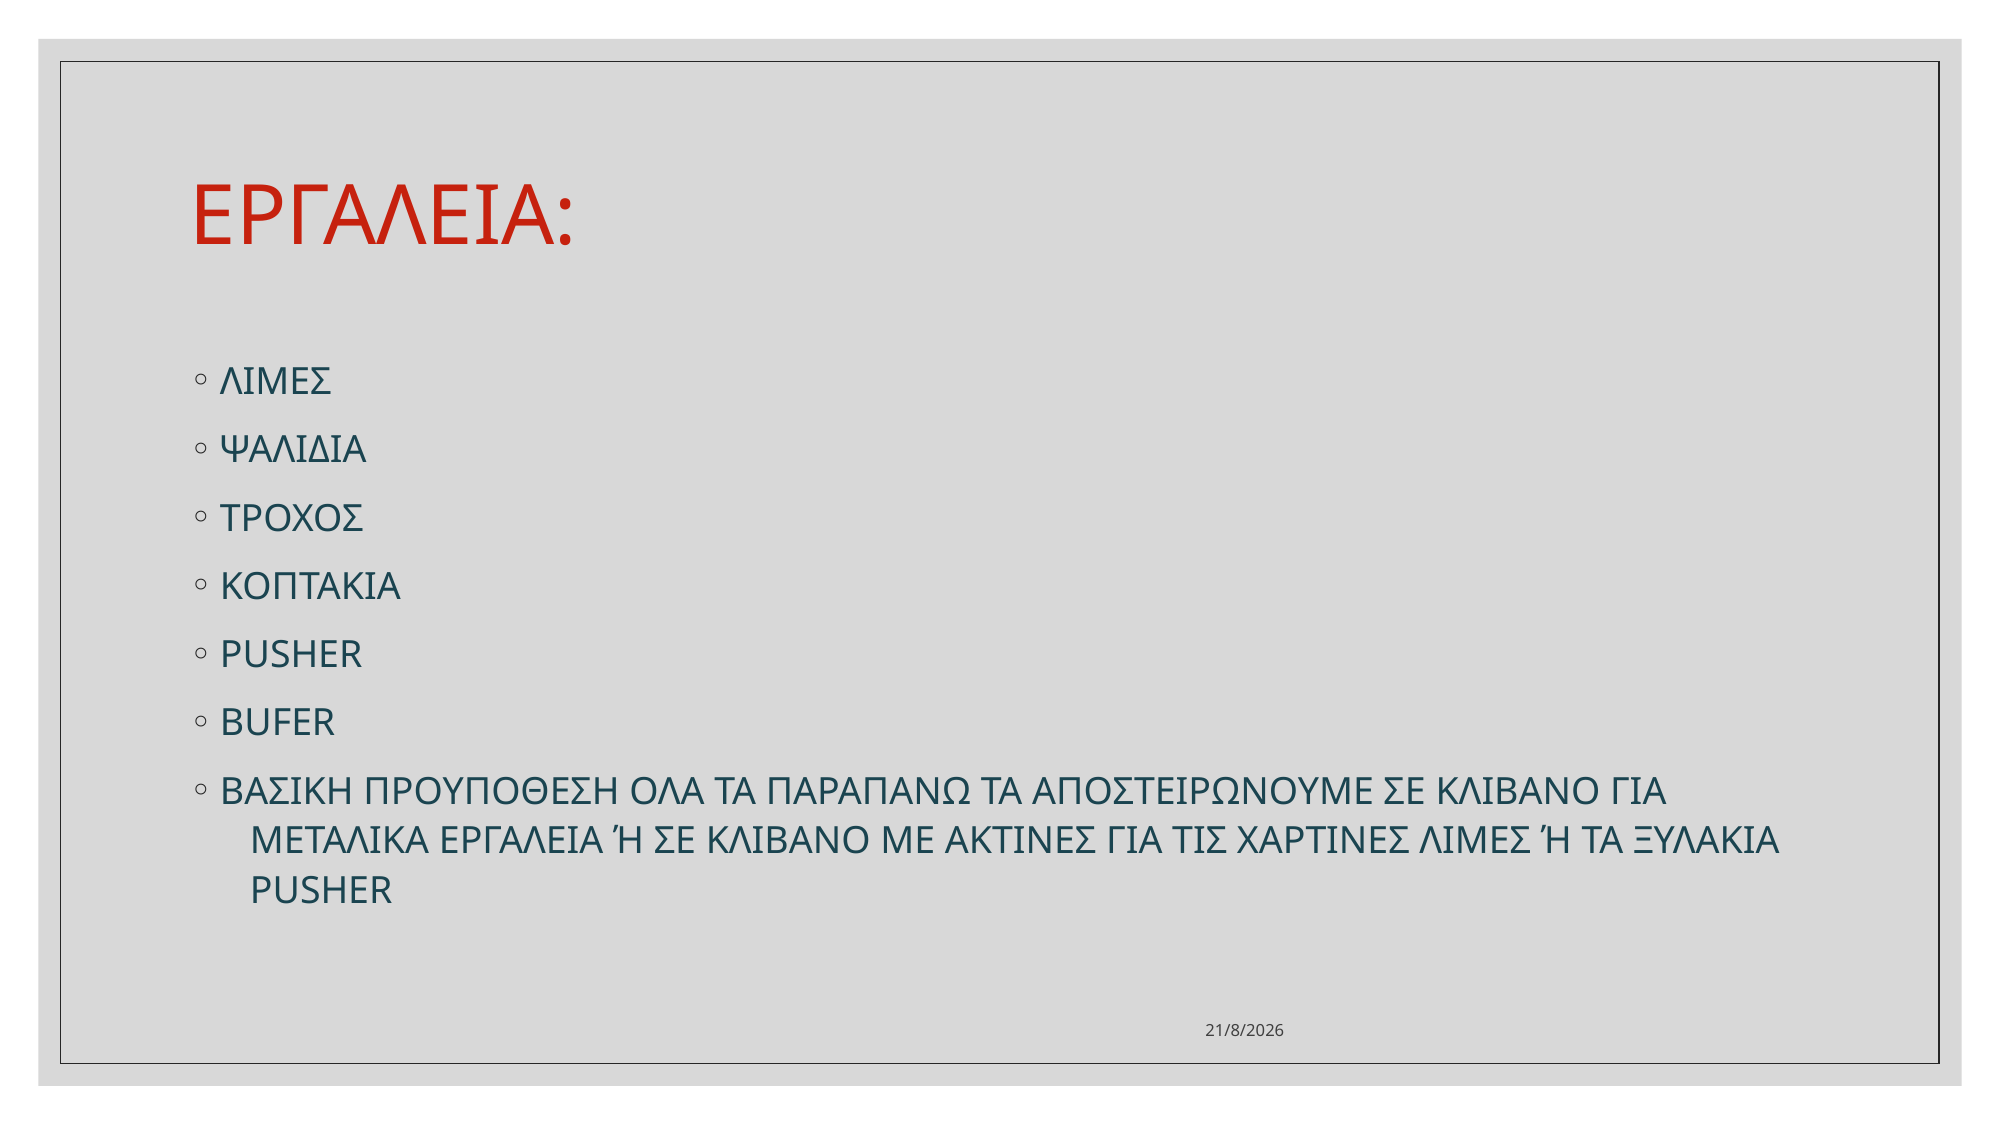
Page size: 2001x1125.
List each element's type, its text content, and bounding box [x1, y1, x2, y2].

list ΛΙΜΕΣ ΨΑΛΙΔΙΑ ΤΡΟΧΟΣ ΚΟΠΤΑΚΙΑ PUSHER BUFER ΒΑΣΙΚΗ ΠΡΟΥΠΟΘΕΣΗ ΟΛΑ ΤΑ ΠΑΡΑΠΑΝΩ ΤΑ ΑΠΟΣΤΕΙΡΩΝΟΥΜΕ ΣΕ ΚΛΙΒΑΝΟ ΓΙΑ ΜΕΤΑΛΙΚΑ ΕΡΓΑΛΕΙΑ Ή ΣΕ ΚΛΙΒΑΝΟ ΜΕ ΑΚΤΙΝΕΣ ΓΙΑ ΤΙΣ ΧΑΡΤΙΝΕΣ ΛΙΜΕΣ Ή ΤΑ ΞΥΛΑΚΙΑ PUSHER [174, 345, 1825, 977]
text_box 19/2/2020 [1190, 990, 1666, 1051]
title ΕΡΓΑΛΕΙΑ: [174, 105, 1825, 331]
